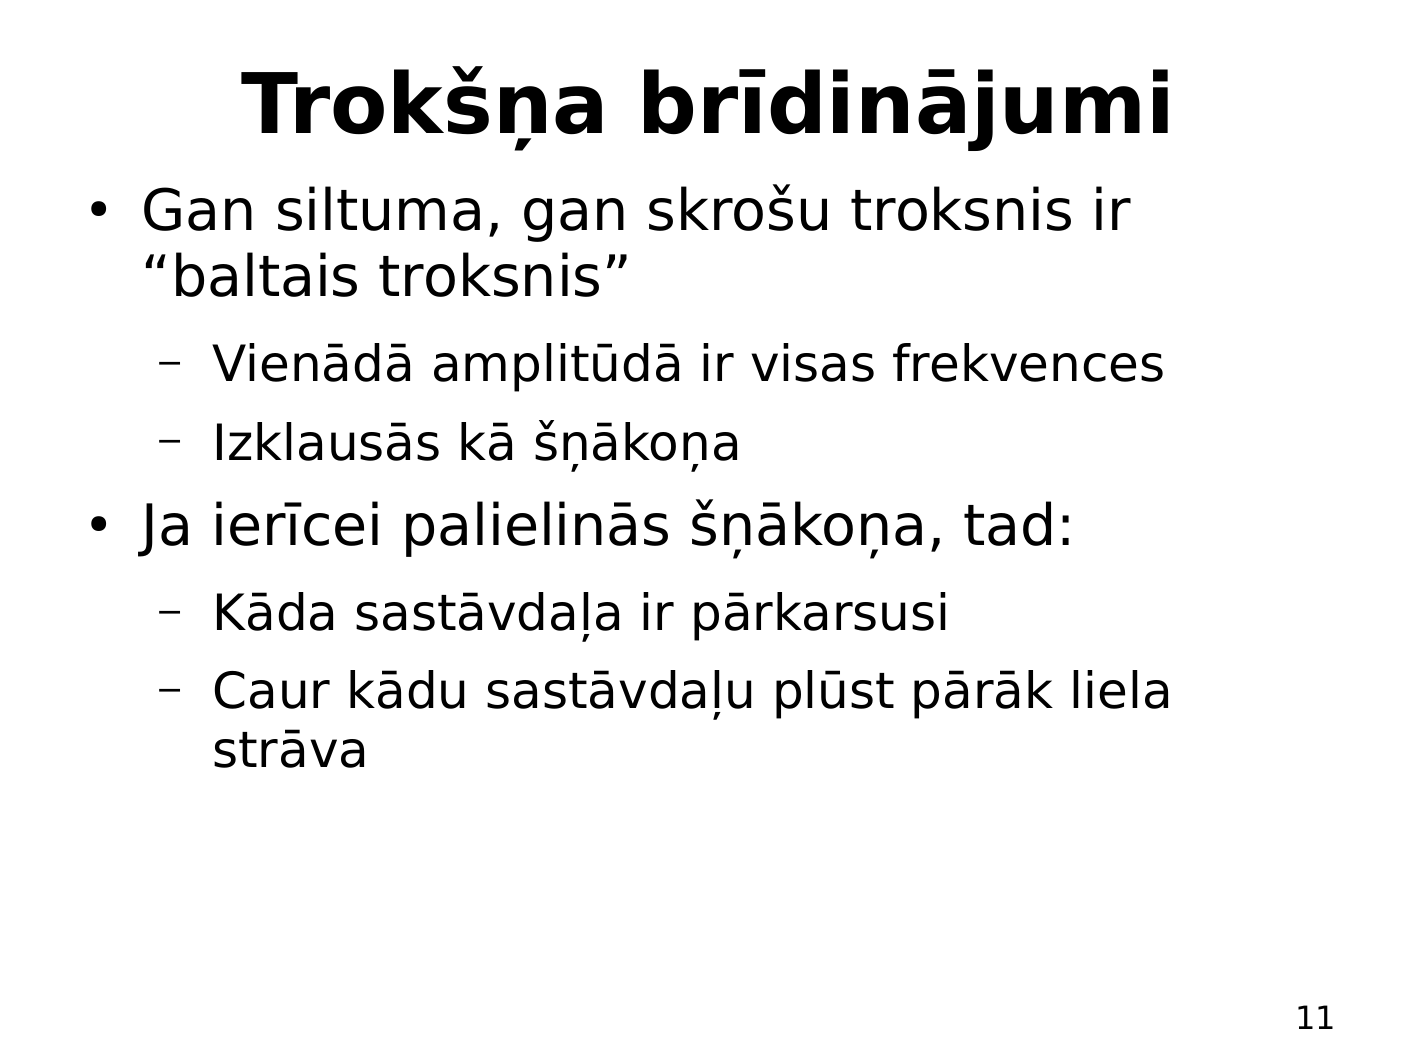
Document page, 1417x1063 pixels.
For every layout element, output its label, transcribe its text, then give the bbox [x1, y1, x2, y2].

title Trokšņa brīdinājumi [70, 42, 1346, 168]
list Gan siltuma, gan skrošu troksnis ir “baltais troksnis” Vienādā amplitūdā ir visas frekvences Izklausās kā šņākoņa Ja ierīcei palielinās šņākoņa, tad: Kāda sastāvdaļa ir pārkarsusi Caur kādu sastāvdaļu plūst pārāk liela strāva [70, 177, 1346, 827]
